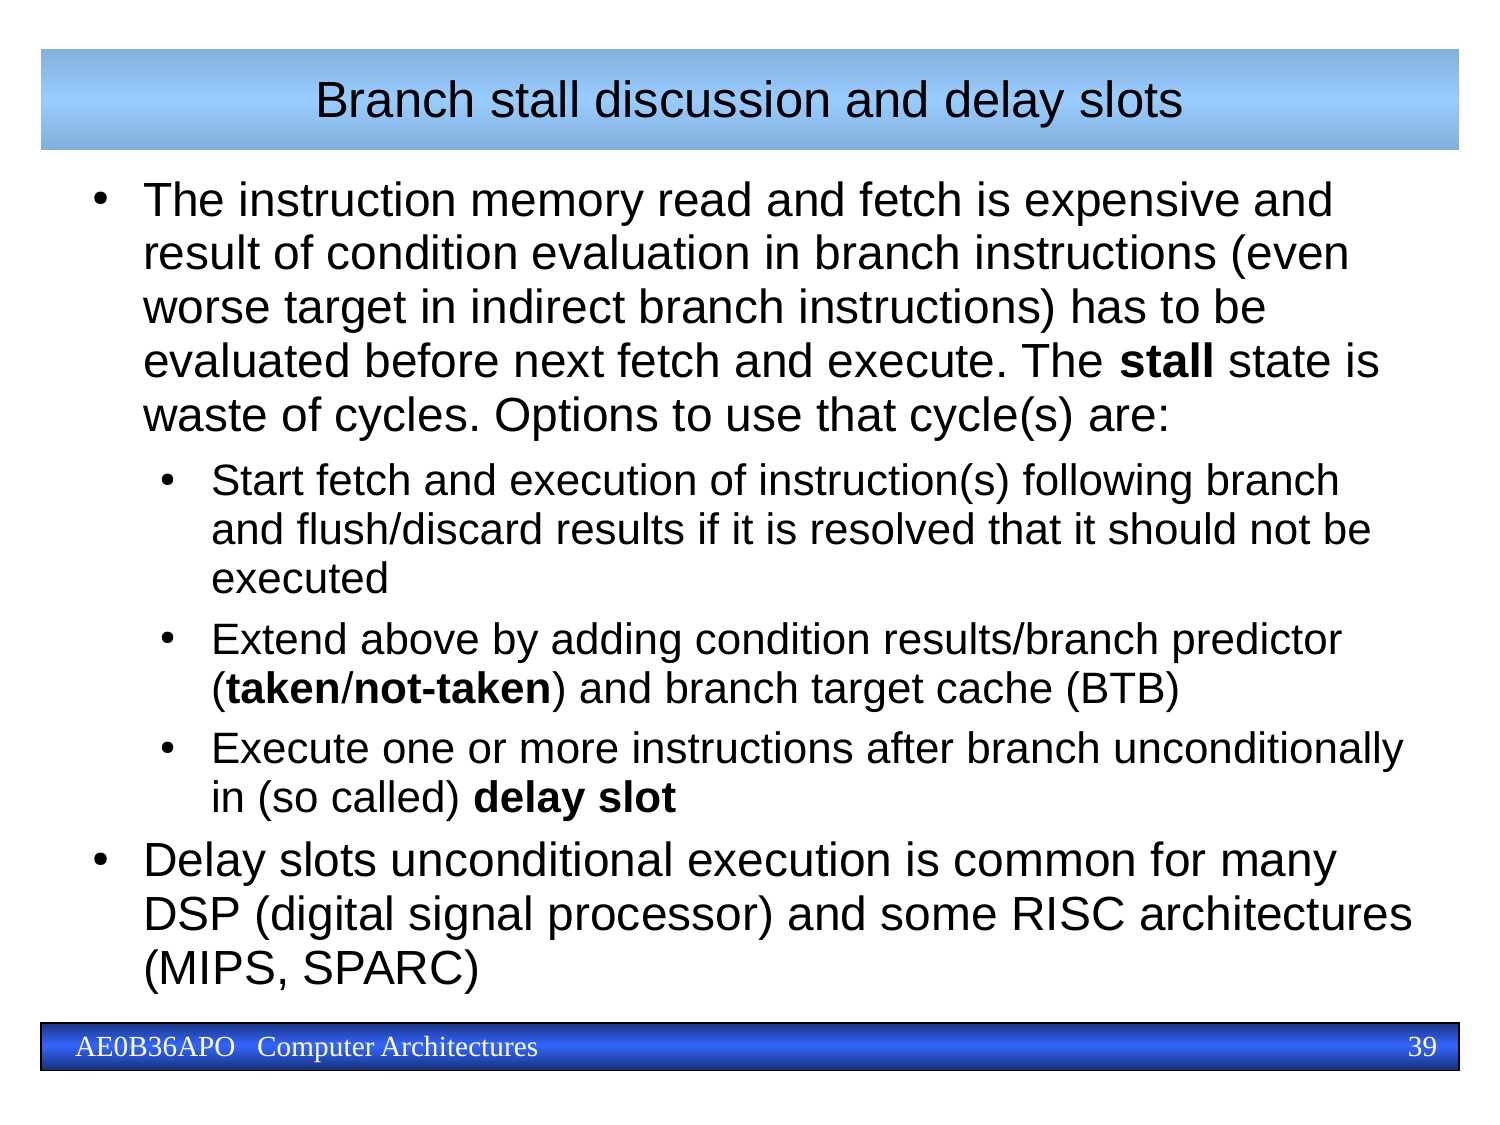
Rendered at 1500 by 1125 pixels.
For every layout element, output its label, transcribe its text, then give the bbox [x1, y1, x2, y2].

title Branch stall discussion and delay slots [41, 49, 1459, 150]
list The instruction memory read and fetch is expensive and result of condition evaluation in branch instructions (even worse target in indirect branch instructions) has to be evaluated before next fetch and execute. The stall state is waste of cycles. Options to use that cycle(s) are: Start fetch and execution of instruction(s) following branch and flush/discard results if it is resolved that it should not be executed Extend above by adding condition results/branch predictor (taken/not-taken) and branch target cache (BTB) Execute one or more instructions after branch unconditionally in (so called) delay slot Delay slots unconditional execution is common for many DSP (digital signal processor) and some RISC architectures (MIPS, SPARC) [75, 172, 1426, 1002]
